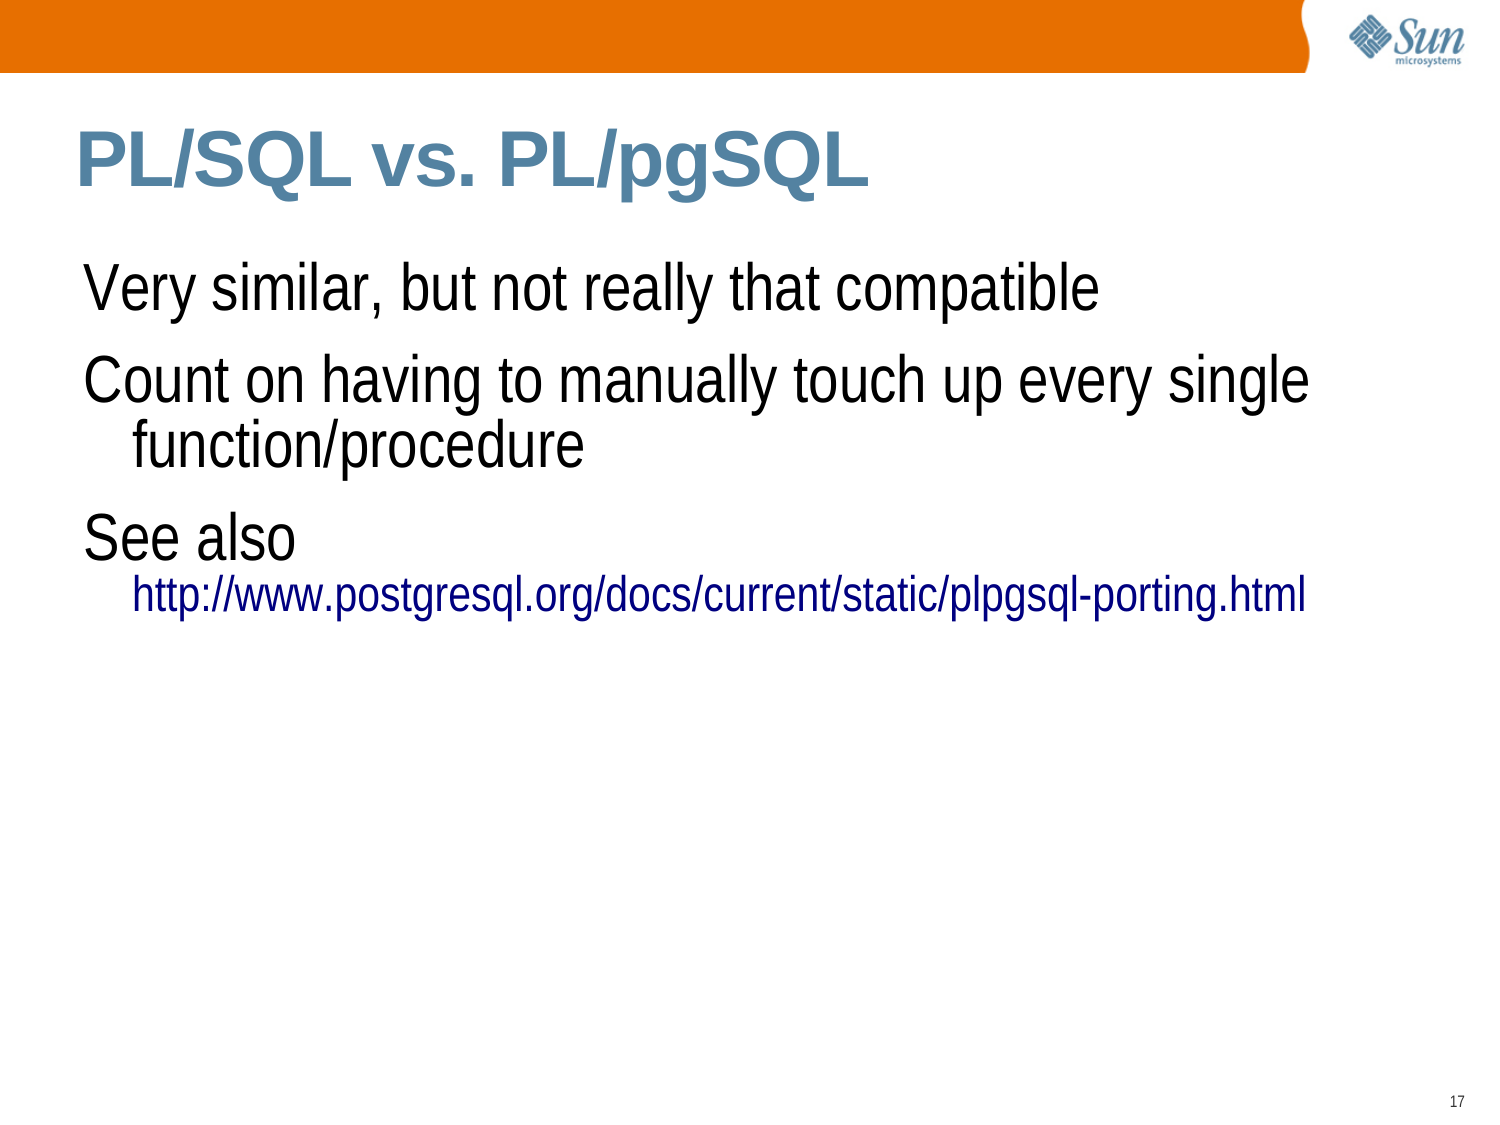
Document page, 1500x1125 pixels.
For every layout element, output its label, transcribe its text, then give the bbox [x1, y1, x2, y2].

title PL/SQL vs. PL/pgSQL [75, 123, 1437, 227]
list Very similar, but not really that compatible Count on having to manually touch up every single function/procedure See also http://www.postgresql.org/docs/current/static/plpgsql-porting.html [64, 258, 1401, 1062]
picture [0, 0, 1500, 73]
